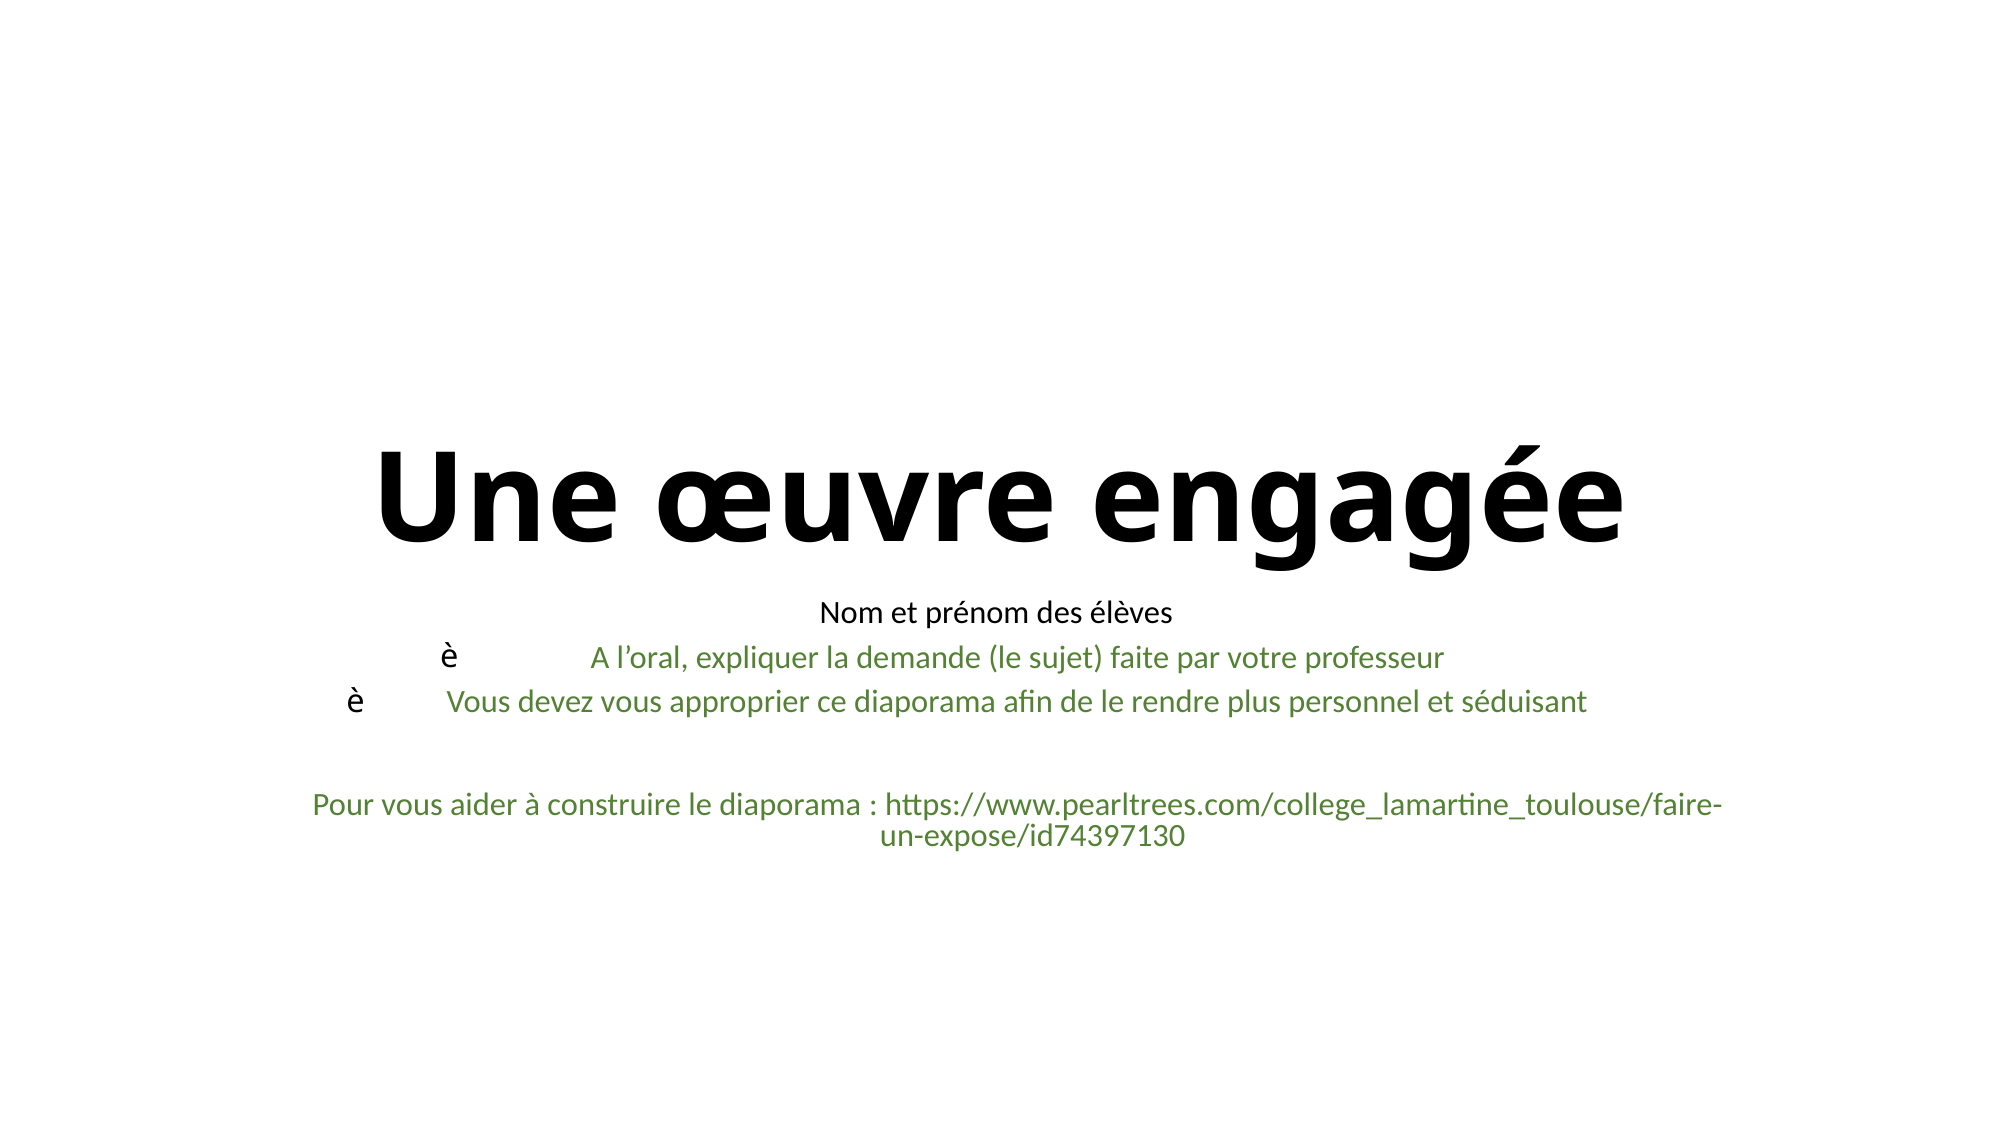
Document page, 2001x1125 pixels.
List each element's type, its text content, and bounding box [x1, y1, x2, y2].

subtitle Nom et prénom des élèves A l’oral, expliquer la demande (le sujet) faite par votre professeur Vous devez vous approprier ce diaporama afin de le rendre plus personnel et séduisant Pour vous aider à construire le diaporama : https://www.pearltrees.com/college_lamartine_toulouse/faire-un-expose/id74397130 [249, 590, 1750, 863]
title Une œuvre engagée [249, 184, 1750, 576]
